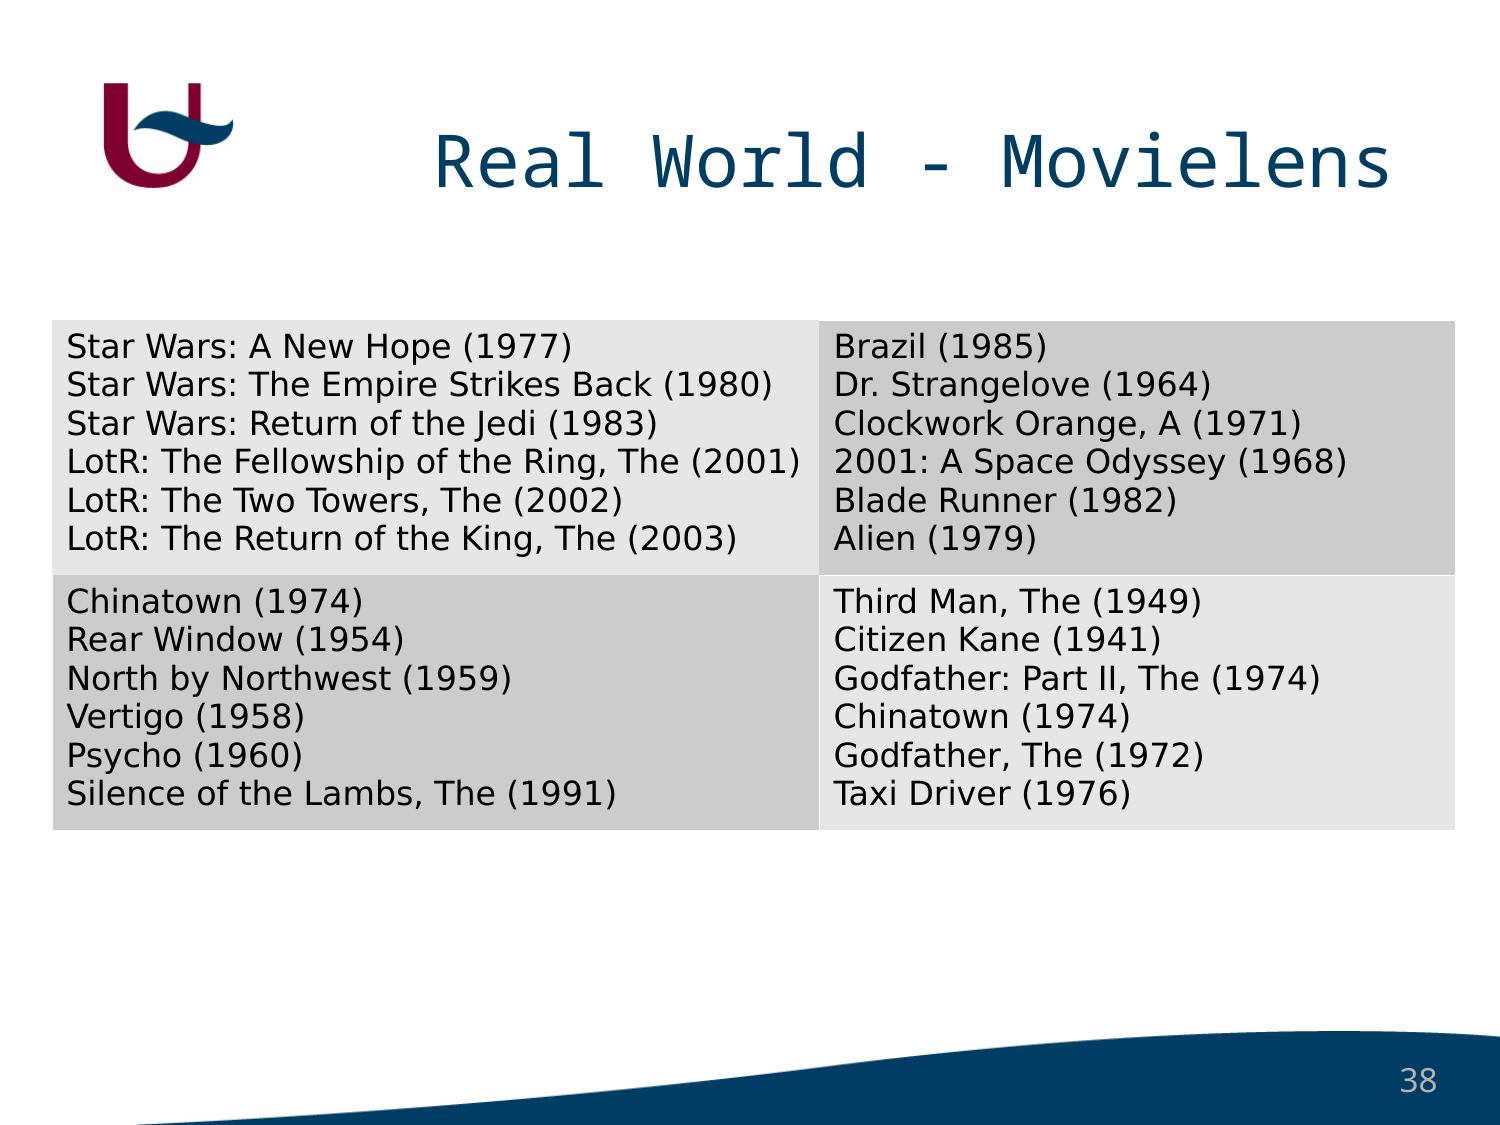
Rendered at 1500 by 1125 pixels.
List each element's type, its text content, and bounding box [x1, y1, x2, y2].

table_header Brazil (1985) Dr. Strangelove (1964) Clockwork Orange, A (1971) 2001: A Space Odyssey (1968) Blade Runner (1982) Alien (1979) [819, 321, 1455, 575]
picture [103, 83, 234, 105]
title Real World - Movielens [103, 105, 1396, 211]
table_cell Chinatown (1974) Rear Window (1954) North by Northwest (1959) Vertigo (1958) Psycho (1960) Silence of the Lambs, The (1991) [53, 575, 819, 830]
table_header Star Wars: A New Hope (1977) Star Wars: The Empire Strikes Back (1980) Star Wars: Return of the Jedi (1983) LotR: The Fellowship of the Ring, The (2001) LotR: The Two Towers, The (2002) LotR: The Return of the King, The (2003) [52, 320, 819, 575]
picture [137, 1031, 1500, 1125]
table_cell Third Man, The (1949) Citizen Kane (1941) Godfather: Part II, The (1974) Chinatown (1974) Godfather, The (1972) Taxi Driver (1976) [820, 576, 1455, 830]
